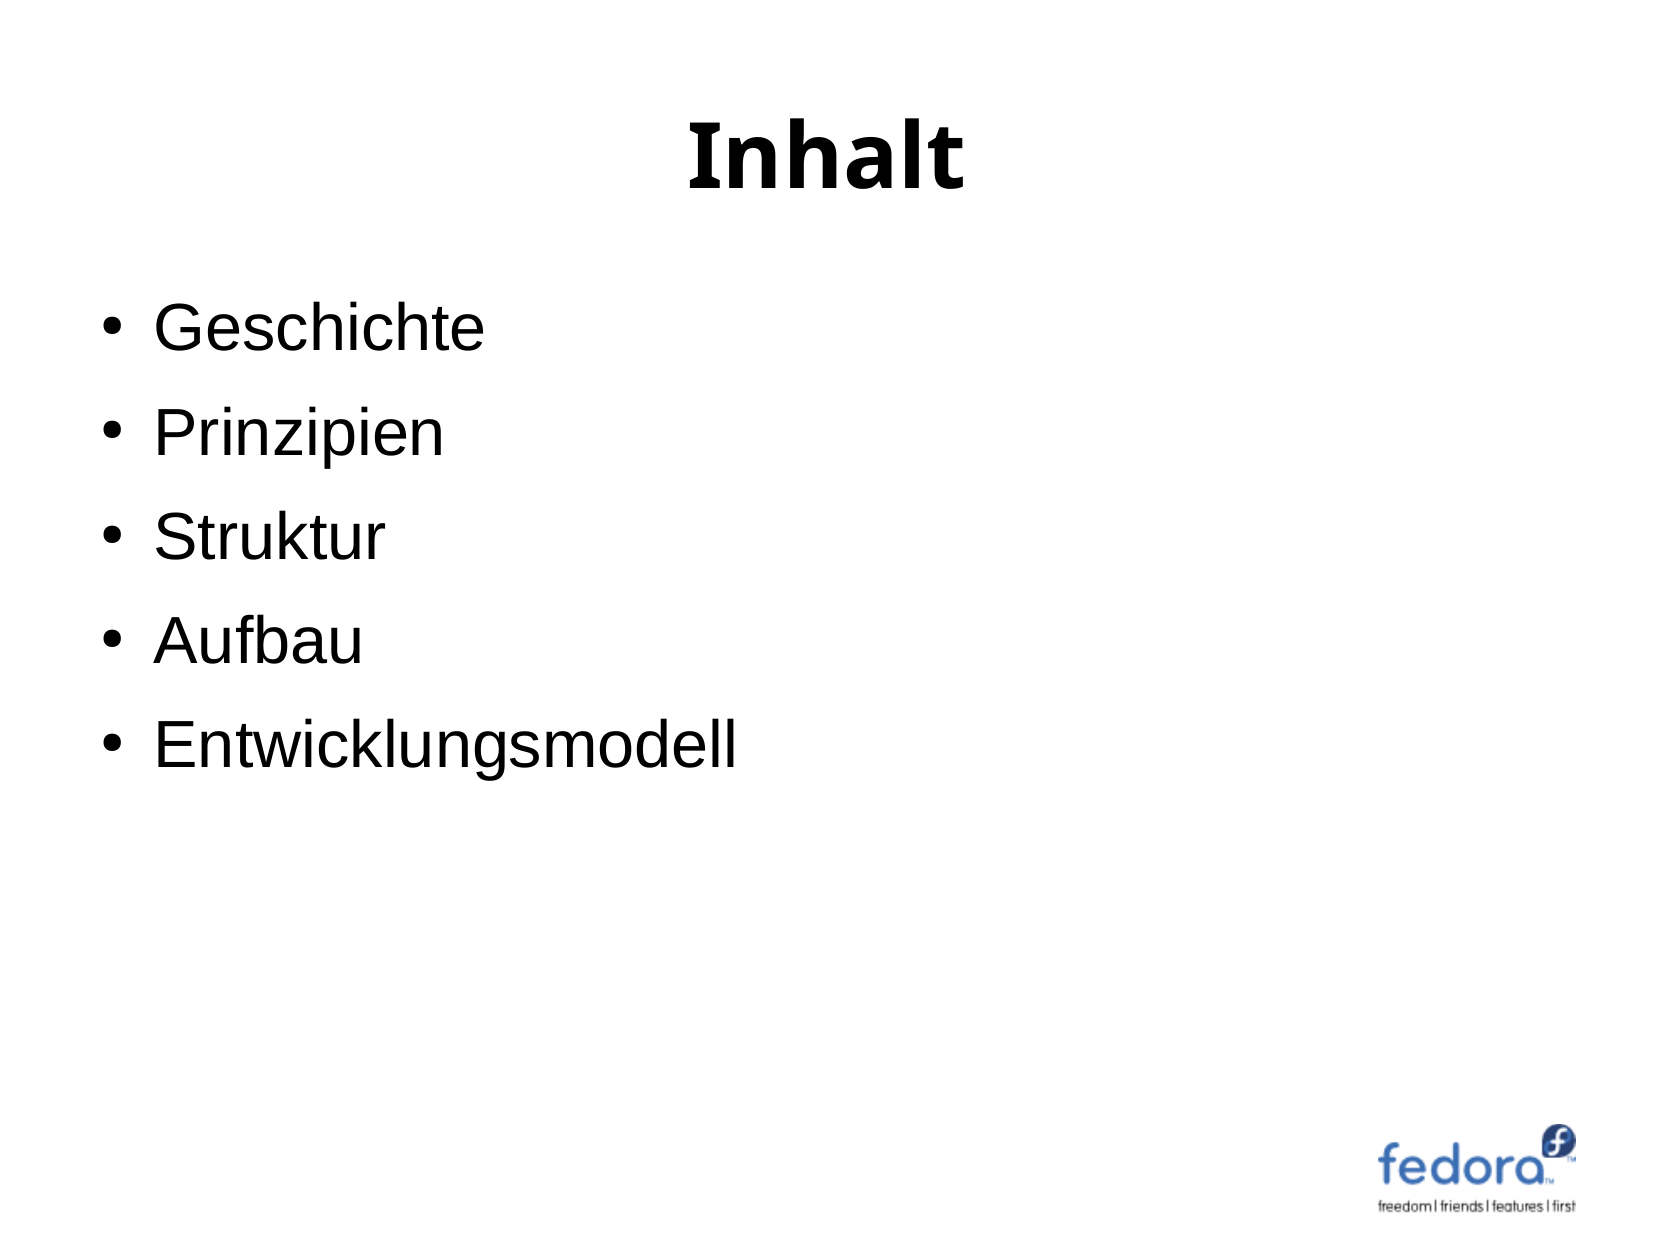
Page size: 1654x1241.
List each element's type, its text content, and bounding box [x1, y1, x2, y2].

list Geschichte Prinzipien Struktur Aufbau Entwicklungsmodell [82, 290, 1571, 1109]
title Inhalt [82, 49, 1571, 257]
picture [1378, 1124, 1576, 1214]
